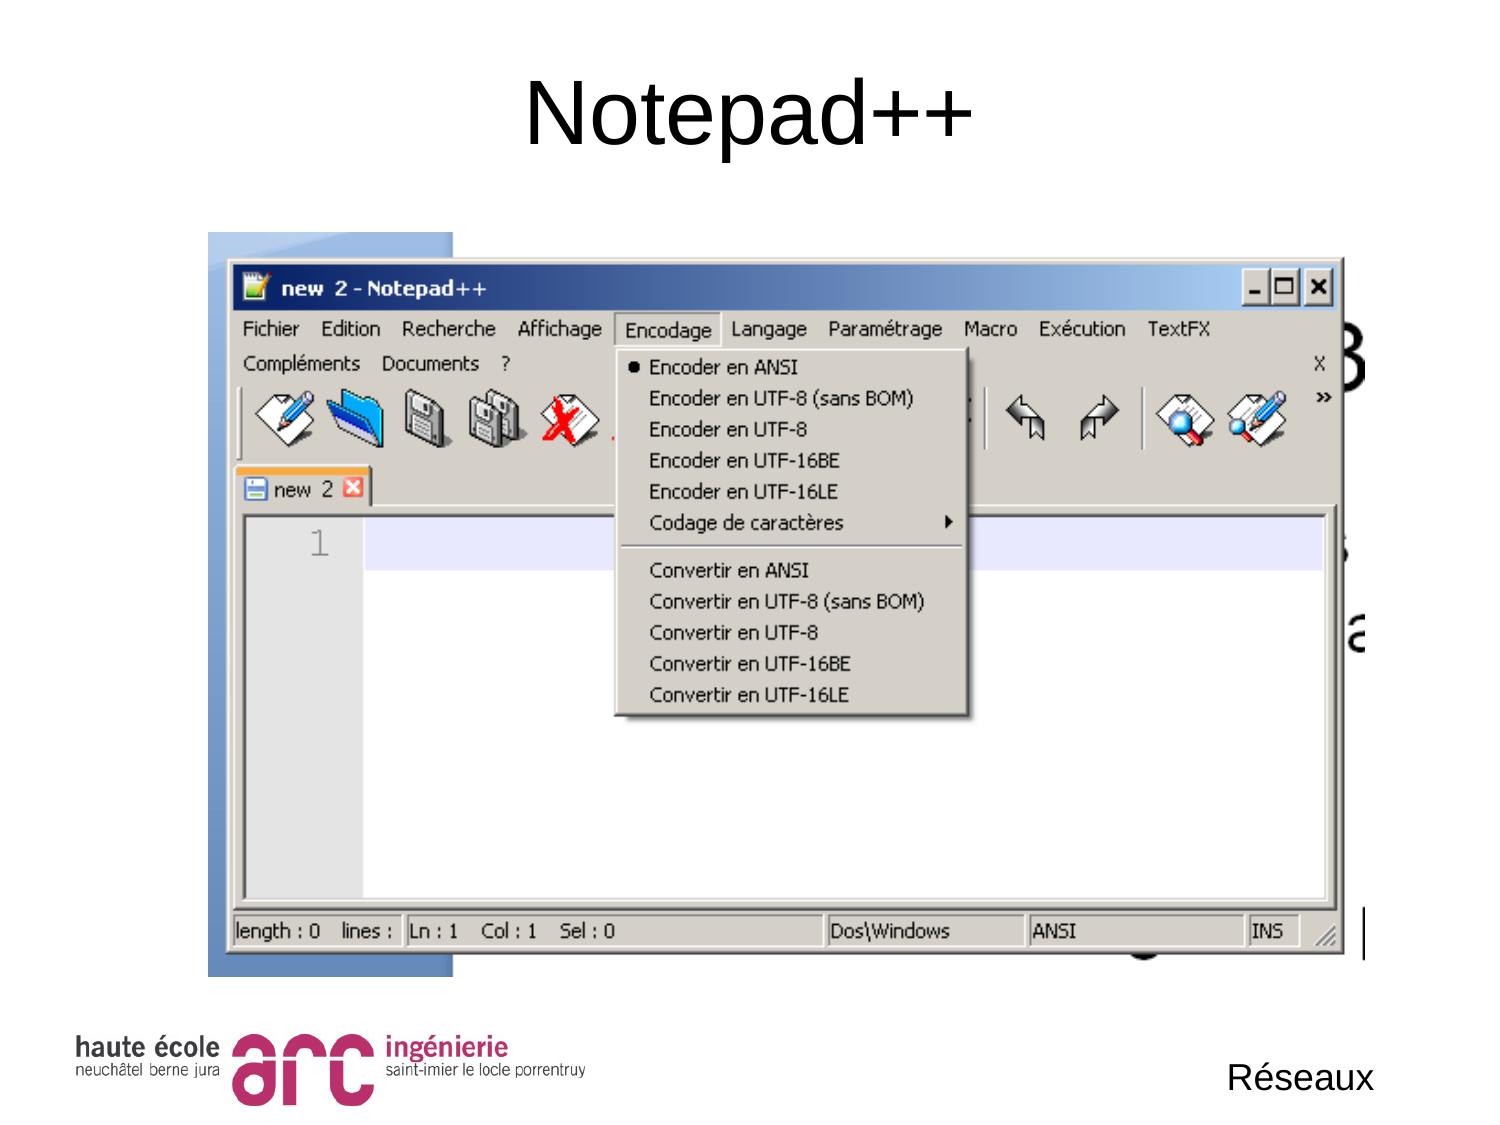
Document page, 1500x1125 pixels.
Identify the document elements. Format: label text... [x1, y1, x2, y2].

picture [208, 232, 1365, 977]
title Notepad++ [75, 45, 1425, 233]
picture [76, 1034, 585, 1106]
